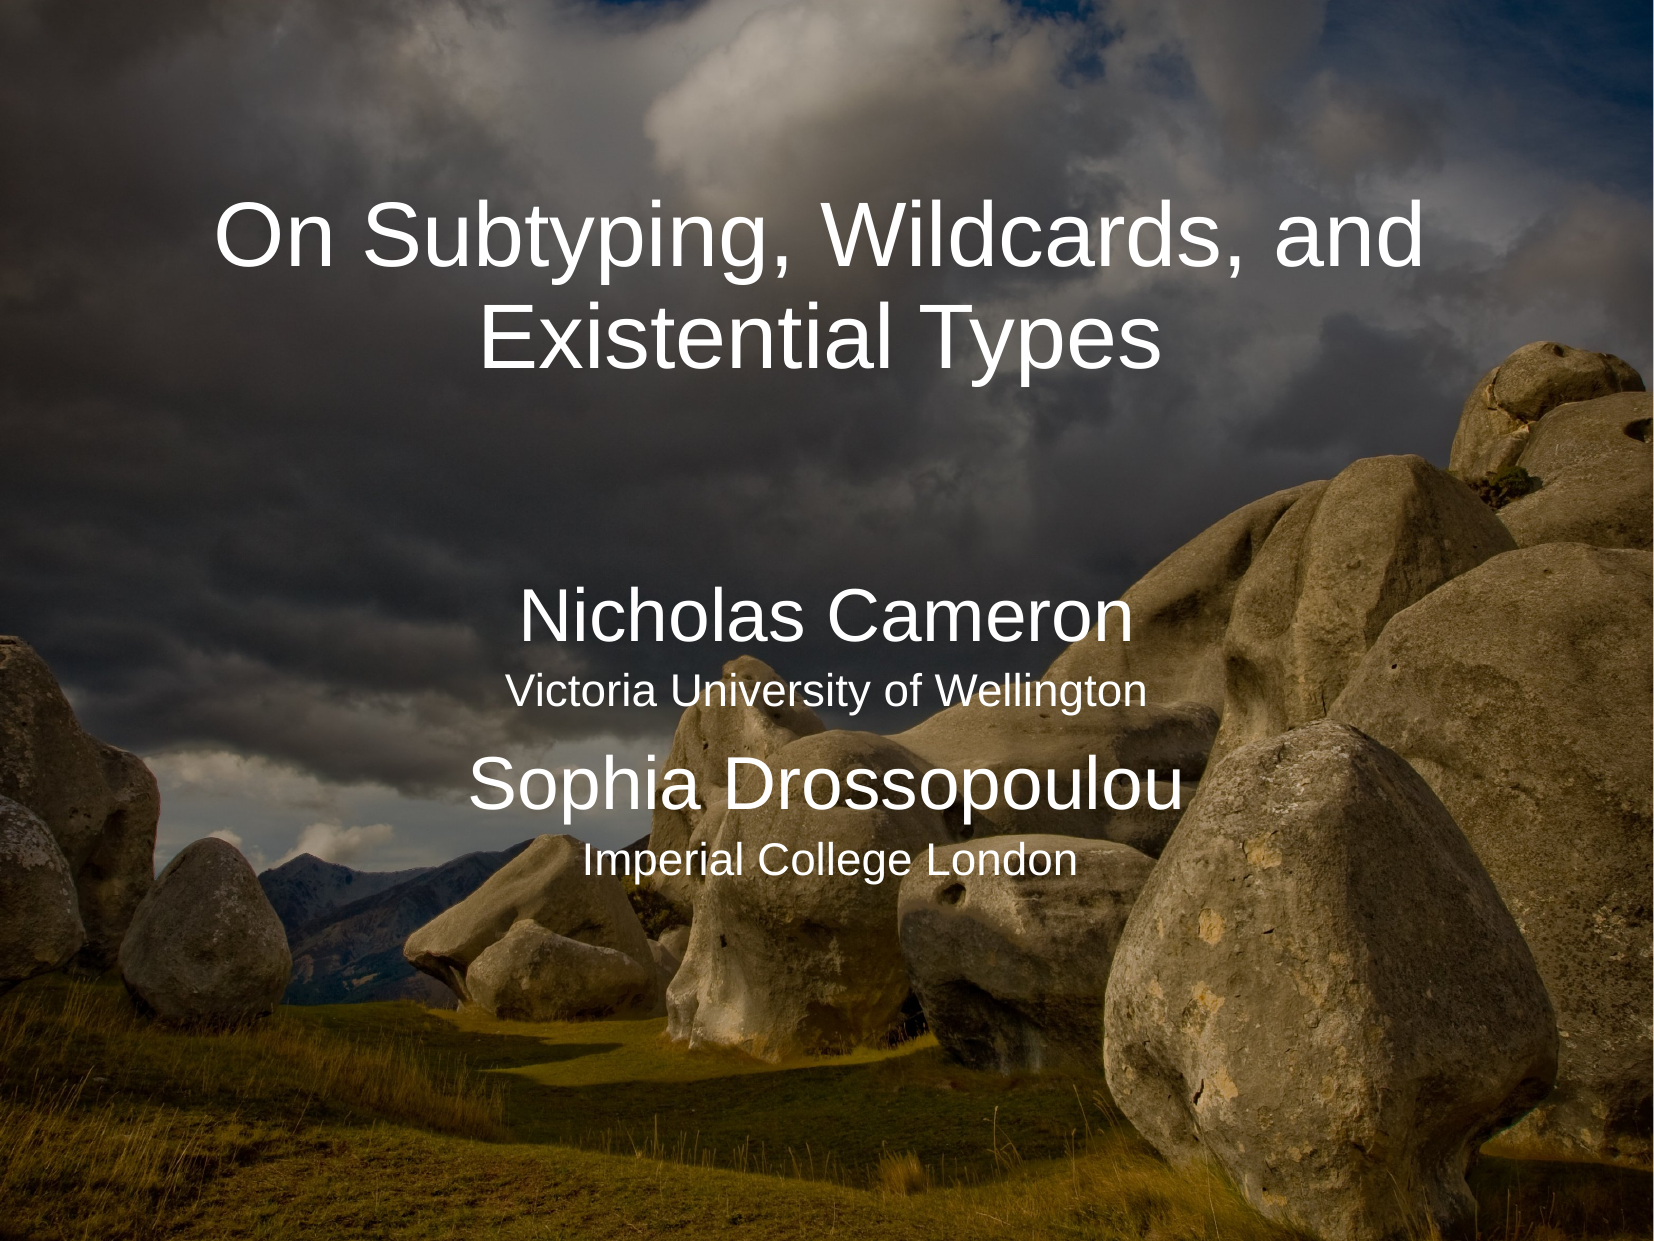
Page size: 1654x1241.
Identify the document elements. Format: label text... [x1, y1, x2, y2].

subtitle Nicholas Cameron Sophia Drossopoulou [82, 297, 1571, 1102]
title On Subtyping, Wildcards, and Existential Types [76, 183, 1565, 389]
picture [0, 0, 1654, 1241]
text_box Imperial College London [566, 826, 1094, 893]
text_box Victoria University of Wellington [490, 657, 1164, 724]
